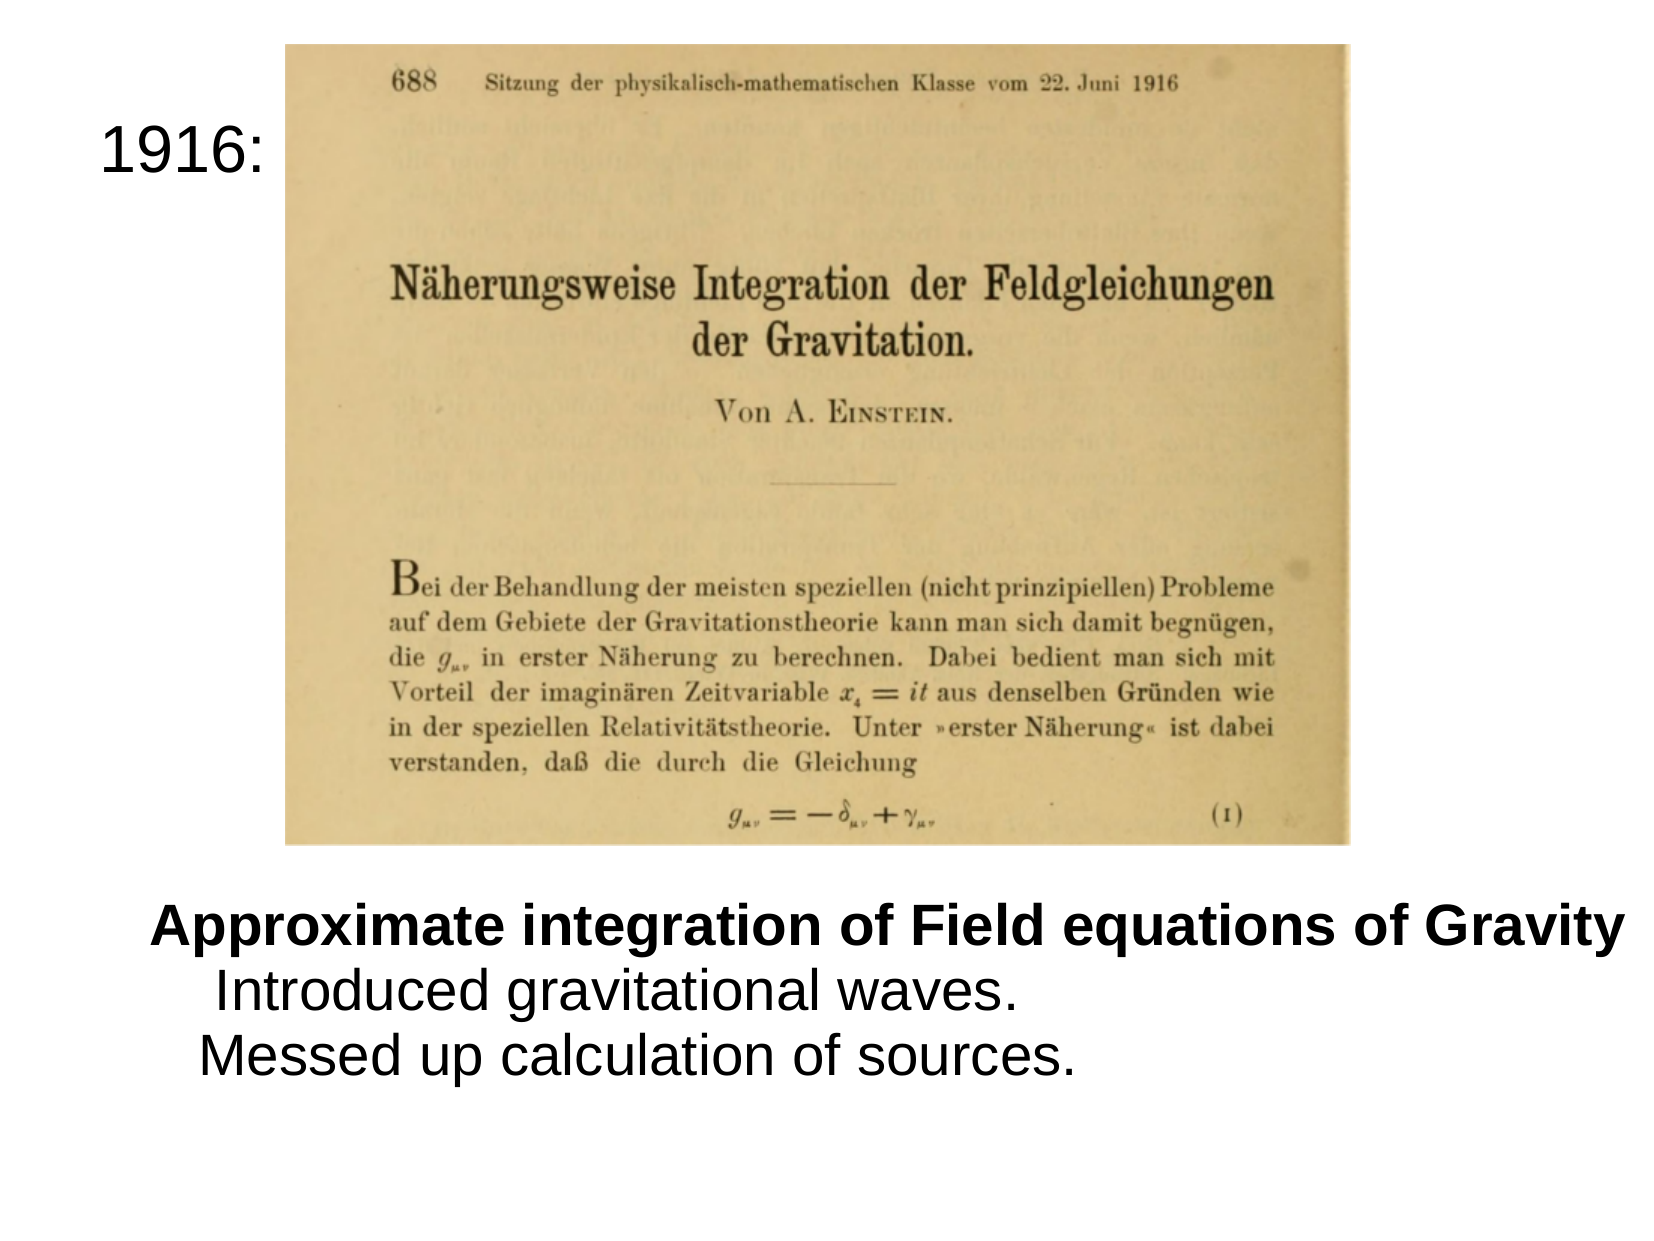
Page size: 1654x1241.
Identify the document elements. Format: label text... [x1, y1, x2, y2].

text_box 1916: [84, 105, 285, 195]
text_box Approximate integration of Field equations of Gravity Introduced gravitational waves. Messed up calculation of sources. [135, 885, 1643, 1095]
picture [285, 44, 1351, 846]
